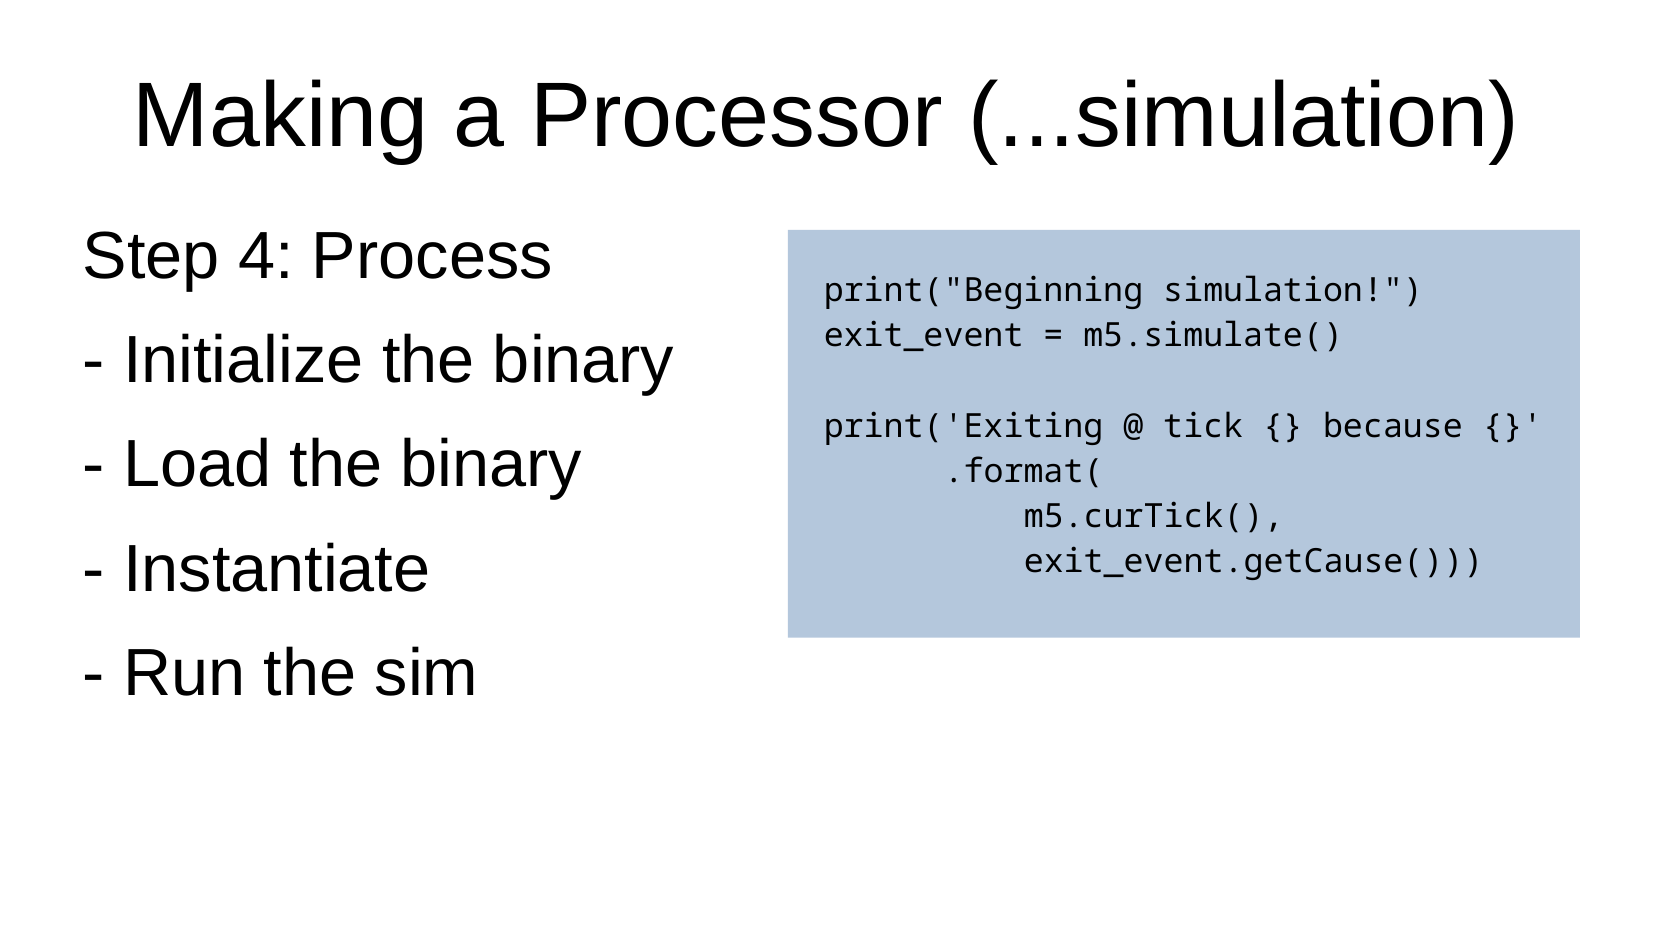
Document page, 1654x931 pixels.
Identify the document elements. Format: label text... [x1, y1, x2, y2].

text_box print("Beginning simulation!") exit_event = m5.simulate() print('Exiting @ tick {} because {}' .format( m5.curTick(), exit_event.getCause())) [787, 229, 1580, 638]
title Making a Processor (...simulation) [82, 37, 1571, 193]
list Step 4: Process - Initialize the binary - Load the binary - Instantiate - Run the sim [82, 217, 809, 863]
